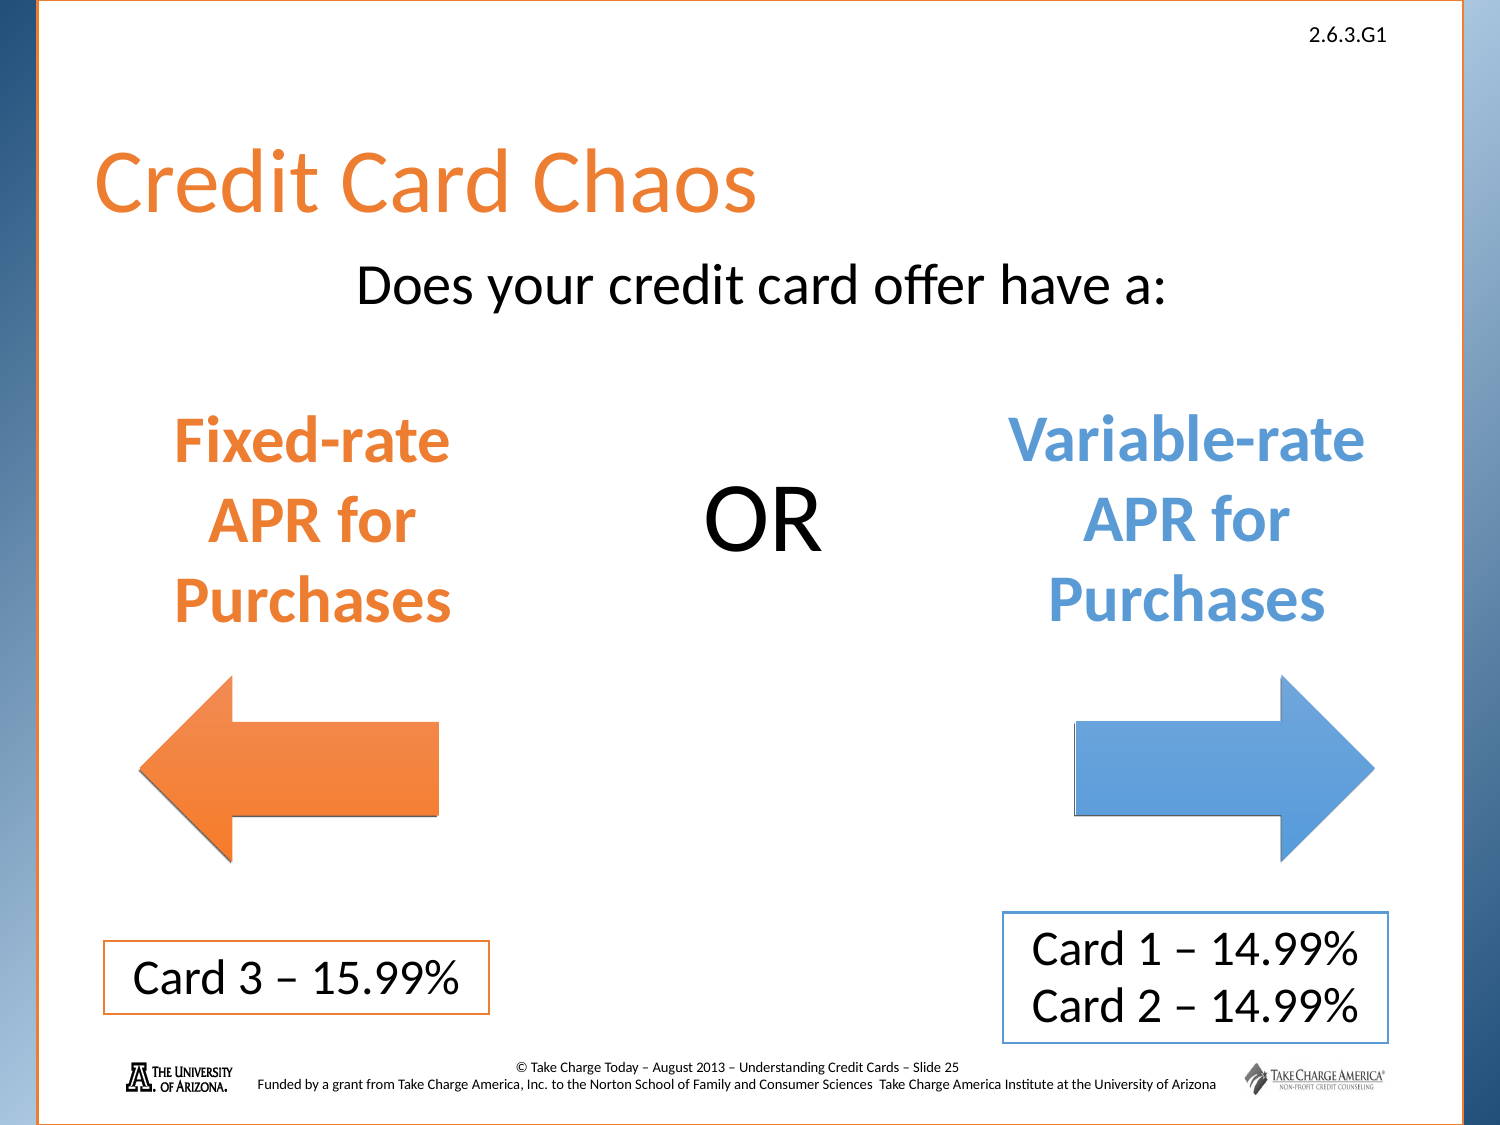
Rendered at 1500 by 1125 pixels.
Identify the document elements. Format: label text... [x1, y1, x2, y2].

text_box Variable-rate APR for Purchases [975, 387, 1401, 700]
list Does your credit card offer have a: [137, 242, 1388, 976]
title Credit Card Chaos [74, 12, 1388, 242]
text_box [1074, 674, 1376, 862]
text_box [138, 674, 439, 863]
text_box Fixed-rate APR for Purchases [101, 388, 526, 776]
text_box Card 3 – 15.99% [104, 941, 489, 1014]
text_box Card 1 – 14.99% Card 2 – 14.99% [1003, 912, 1388, 1043]
text_box OR [644, 444, 883, 595]
